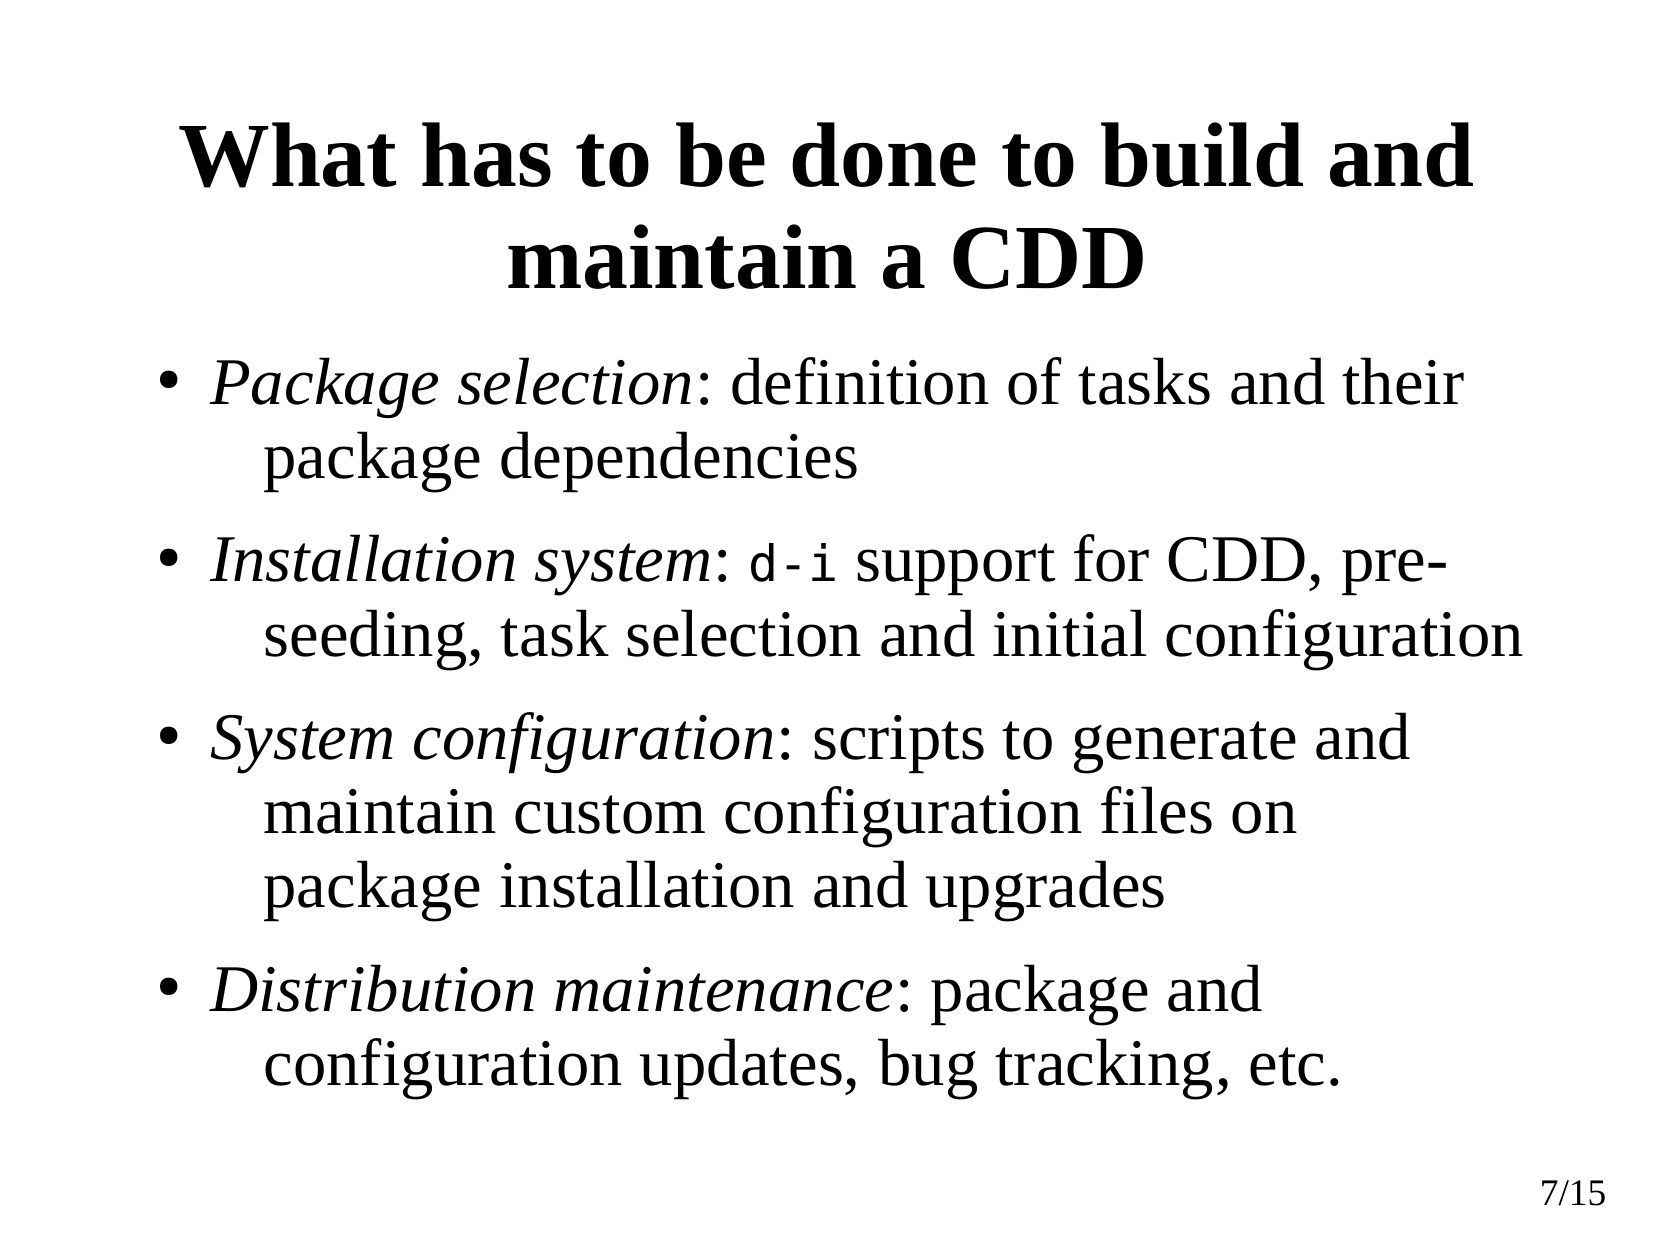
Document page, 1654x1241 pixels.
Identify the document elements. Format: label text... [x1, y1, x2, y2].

list Package selection: definition of tasks and their package dependencies Installation system: d-i support for CDD, pre-seeding, task selection and initial configuration System configuration: scripts to generate and maintain custom configuration files on package installation and upgrades Distribution maintenance: package and configuration updates, bug tracking, etc. [121, 344, 1534, 1127]
title What has to be done to build and maintain a CDD [121, 102, 1534, 311]
